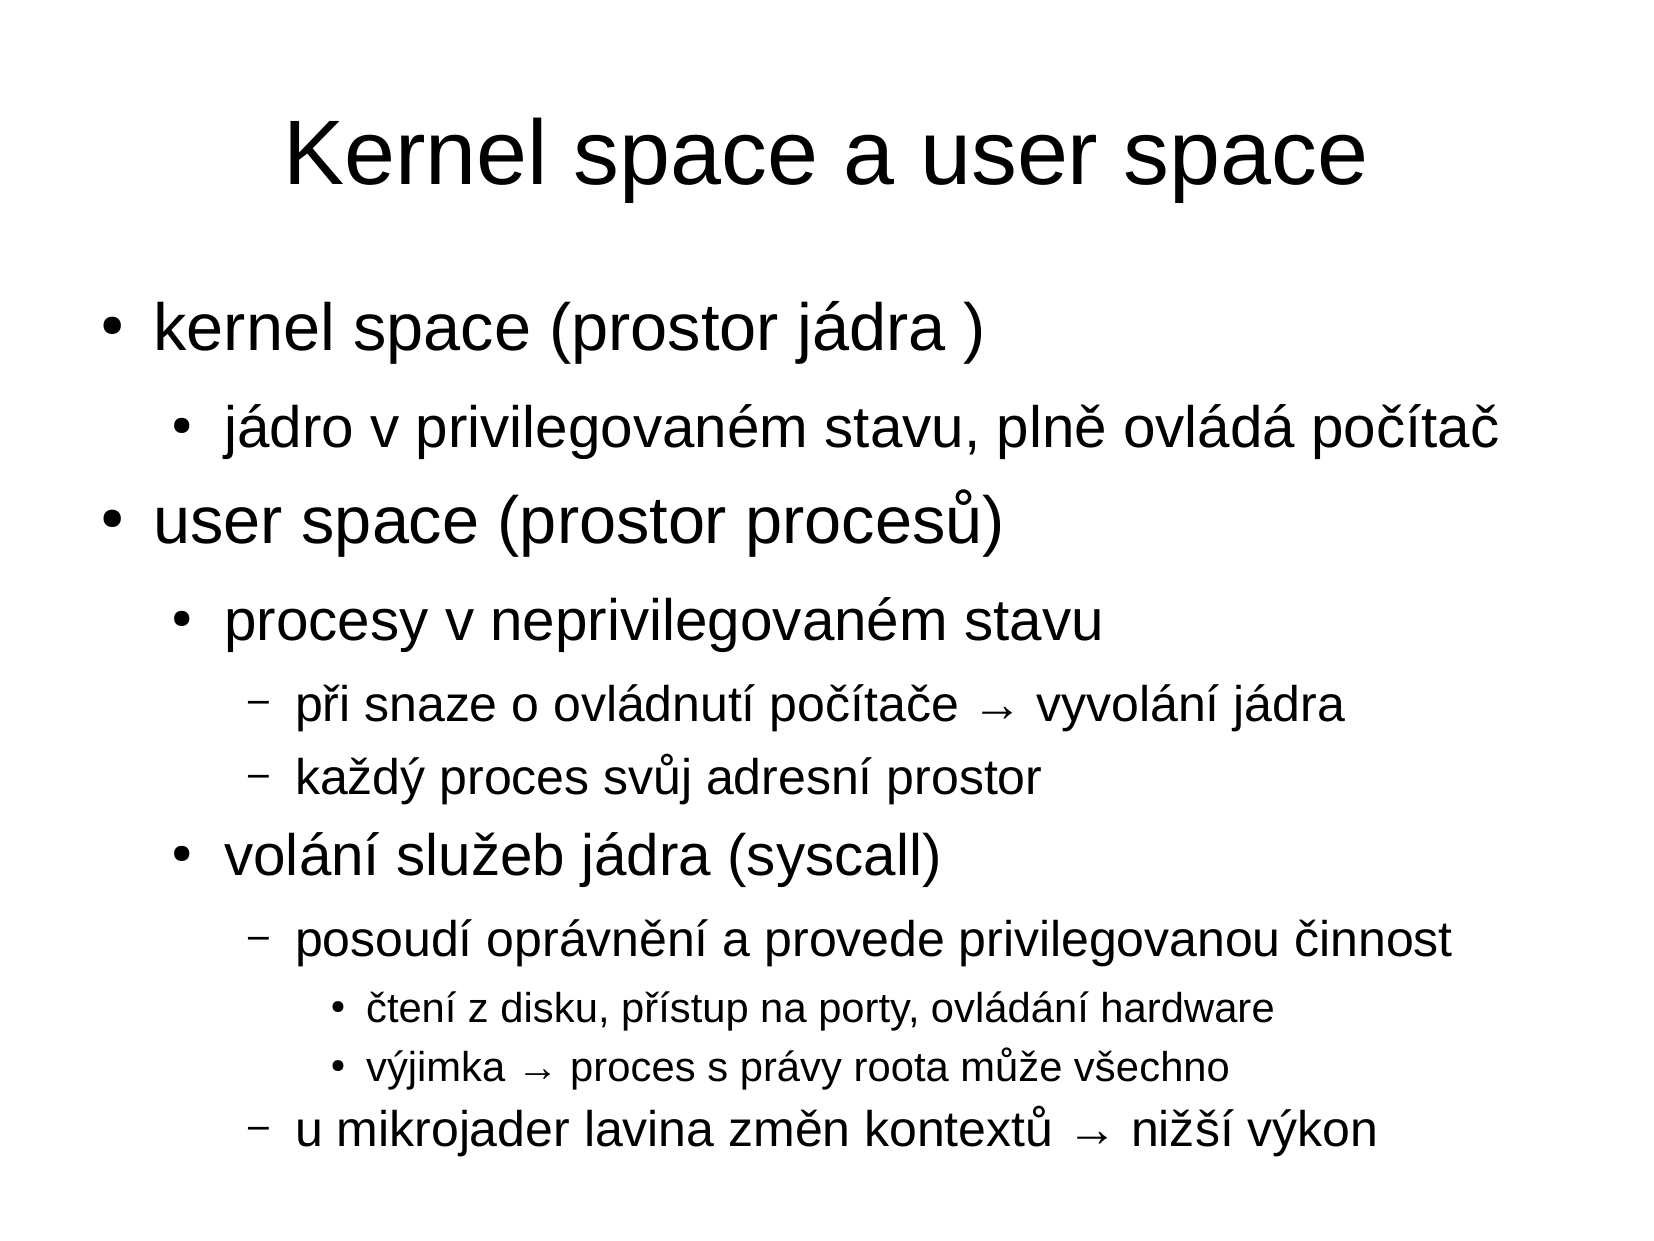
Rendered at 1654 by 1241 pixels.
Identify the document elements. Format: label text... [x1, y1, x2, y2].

title Kernel space a user space [82, 56, 1571, 250]
list kernel space (prostor jádra ) jádro v privilegovaném stavu, plně ovládá počítač user space (prostor procesů) procesy v neprivilegovaném stavu při snaze o ovládnutí počítače → vyvolání jádra každý proces svůj adresní prostor volání služeb jádra (syscall) posoudí oprávnění a provede privilegovanou činnost čtení z disku, přístup na porty, ovládání hardware výjimka → proces s právy roota může všechno u mikrojader lavina změn kontextů → nižší výkon [82, 290, 1571, 1158]
